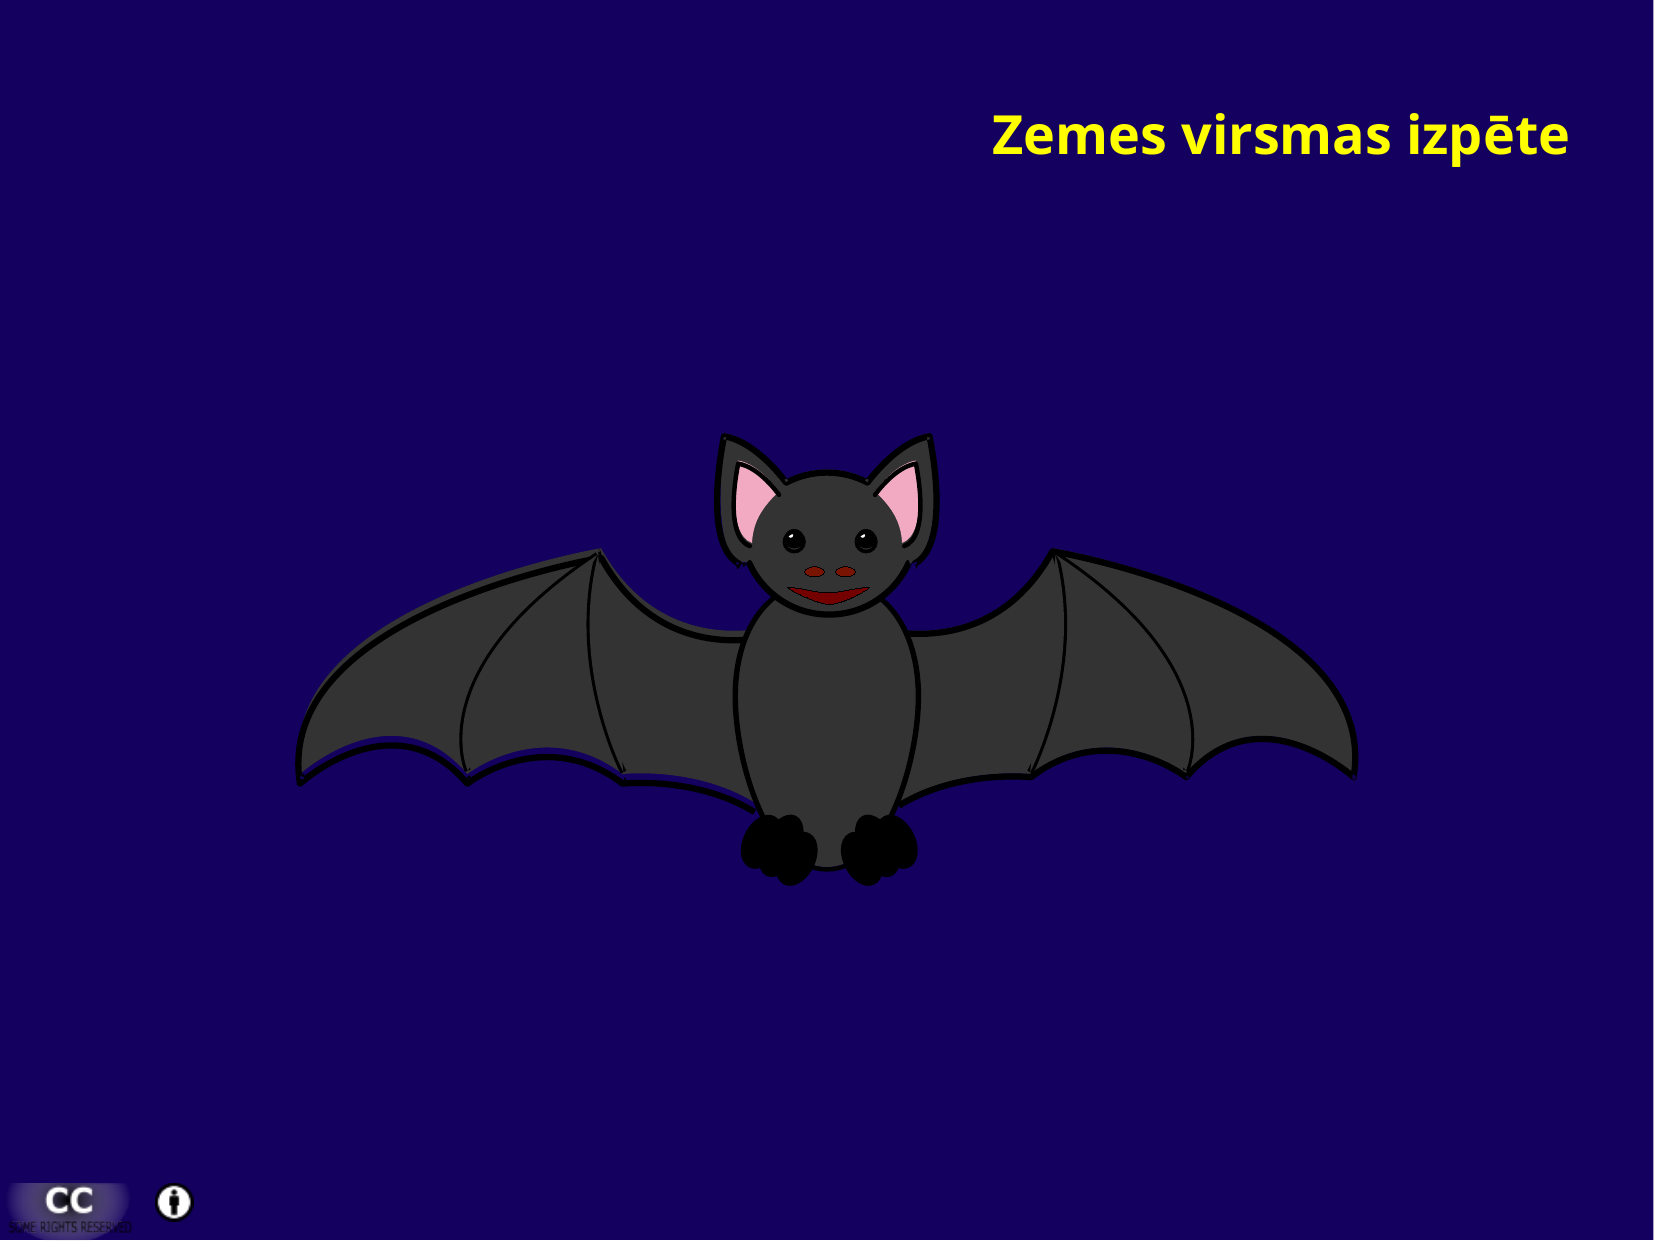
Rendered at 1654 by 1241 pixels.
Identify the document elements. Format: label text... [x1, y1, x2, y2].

title Zemes virsmas izpēte [82, 96, 1571, 331]
picture [0, 1183, 141, 1241]
text_box [295, 433, 1359, 886]
picture [155, 1183, 194, 1222]
